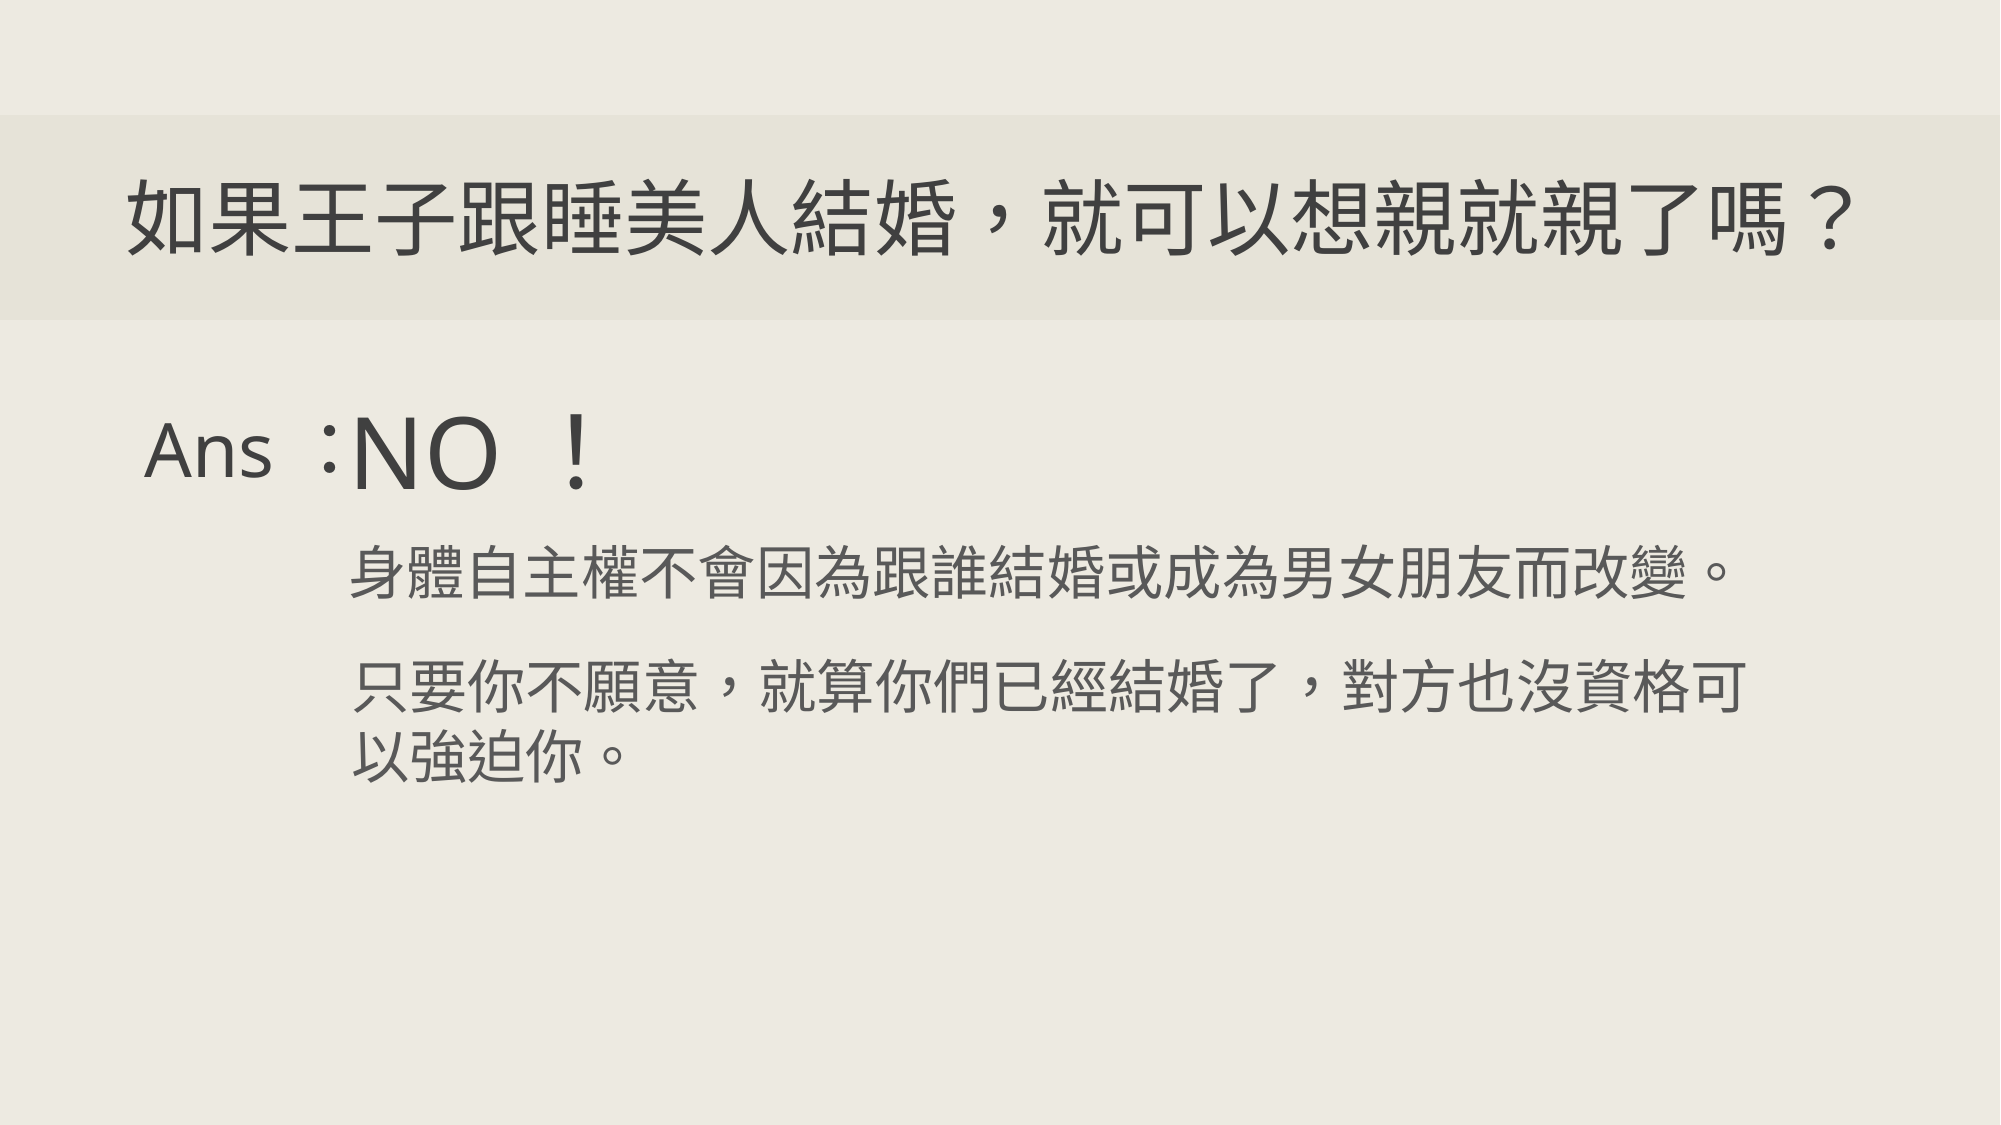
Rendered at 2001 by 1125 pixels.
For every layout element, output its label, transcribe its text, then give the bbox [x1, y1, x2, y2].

text_box NO！ [333, 381, 836, 518]
text_box 只要你不願意，就算你們已經結婚了，對方也沒資格可以強迫你。 [336, 642, 1768, 799]
text_box 如果王子跟睡美人結婚，就可以想親就親了嗎？ [109, 157, 1837, 275]
text_box Ans： [129, 394, 386, 501]
text_box 身體自主權不會因為跟誰結婚或成為男女朋友而改變。 [333, 528, 1880, 615]
